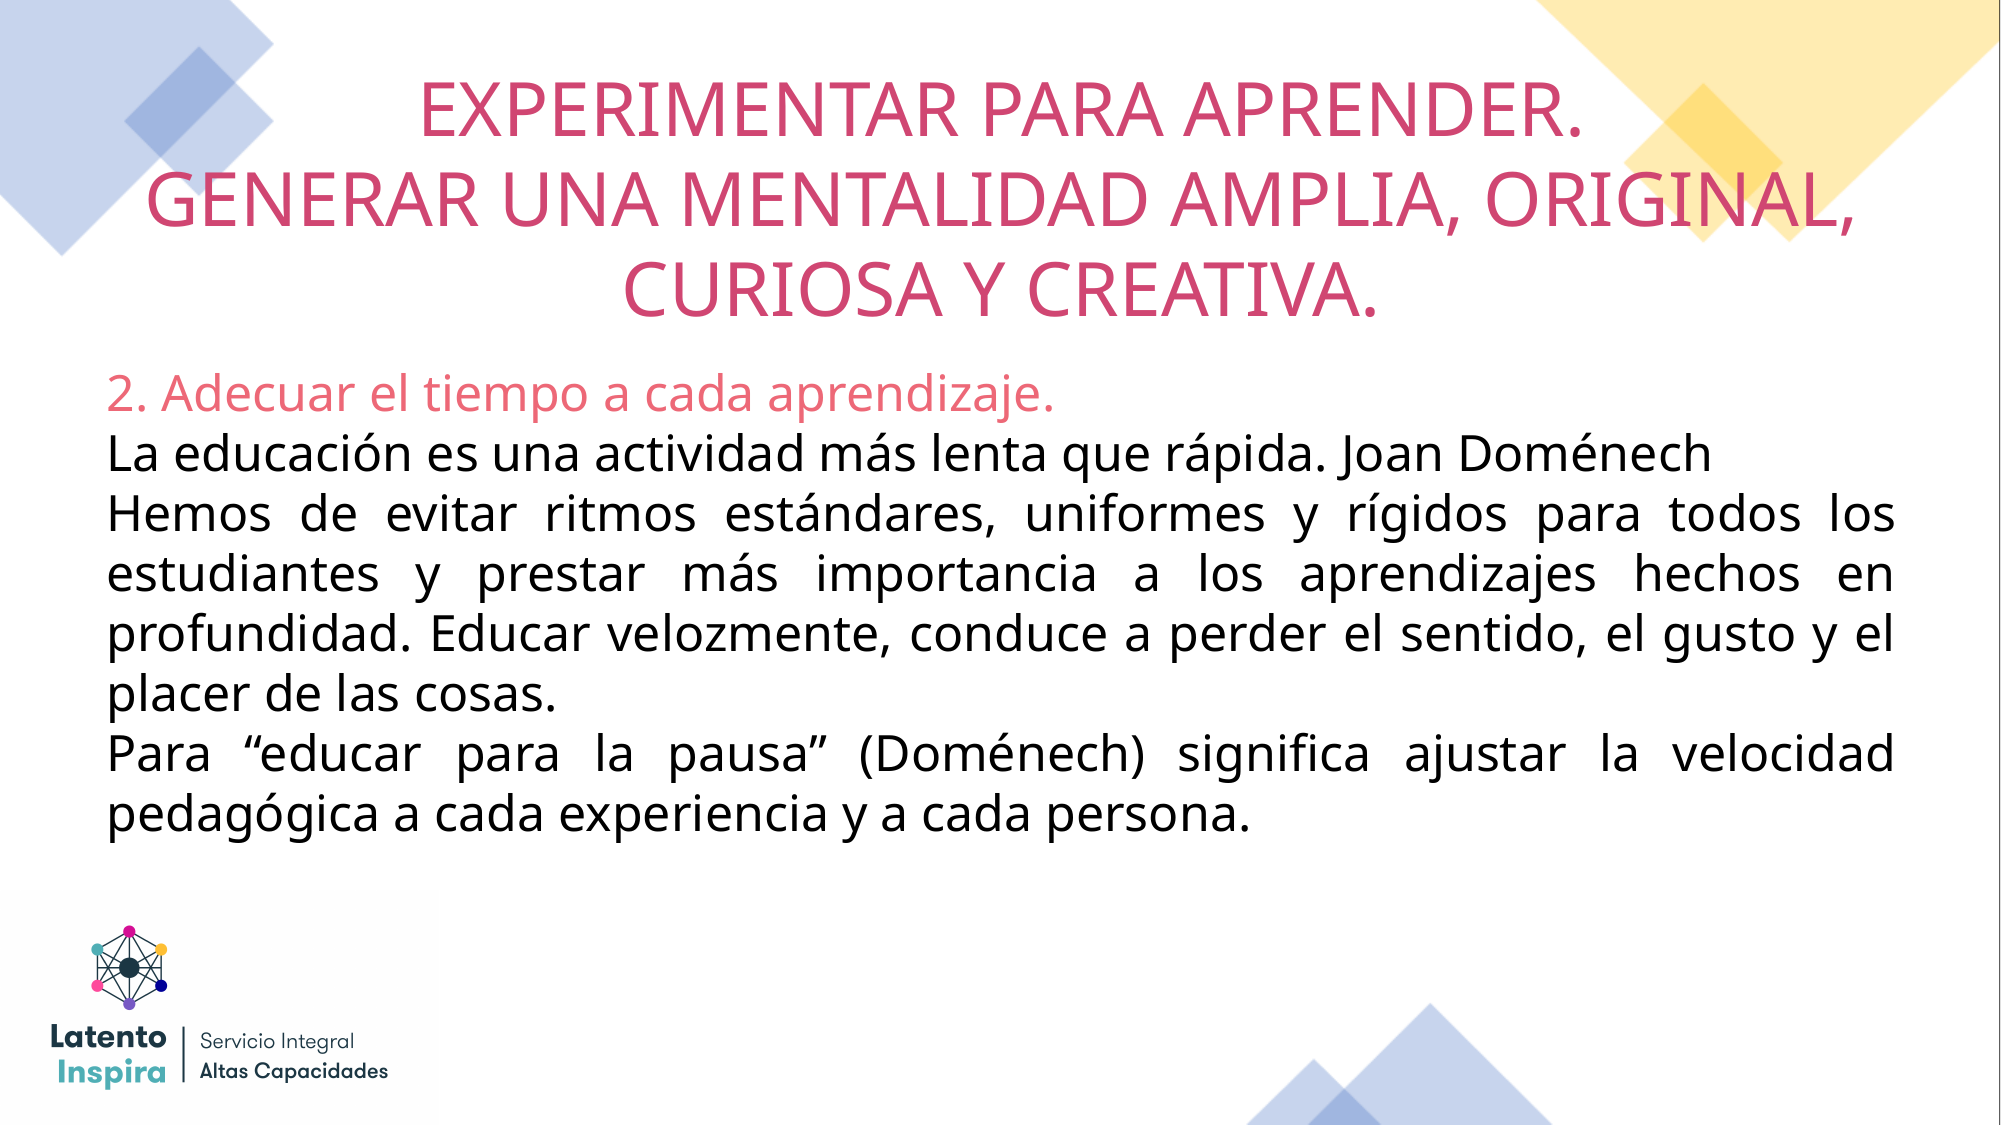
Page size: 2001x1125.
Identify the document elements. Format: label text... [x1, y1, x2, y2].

text_box EXPERIMENTAR PARA APRENDER. GENERAR UNA MENTALIDAD AMPLIA, ORIGINAL, CURIOSA Y CREATIVA. 2. Adecuar el tiempo a cada aprendizaje. La educación es una actividad más lenta que rápida. Joan Doménech Hemos de evitar ritmos estándares, uniformes y rígidos para todos los estudiantes y prestar más importancia a los aprendizajes hechos en profundidad. Educar velozmente, conduce a perder el sentido, el gusto y el placer de las cosas. Para “educar para la pausa” (Doménech) significa ajustar la velocidad pedagógica a cada experiencia y a cada persona. [91, 53, 1912, 909]
picture [0, 0, 2001, 1125]
